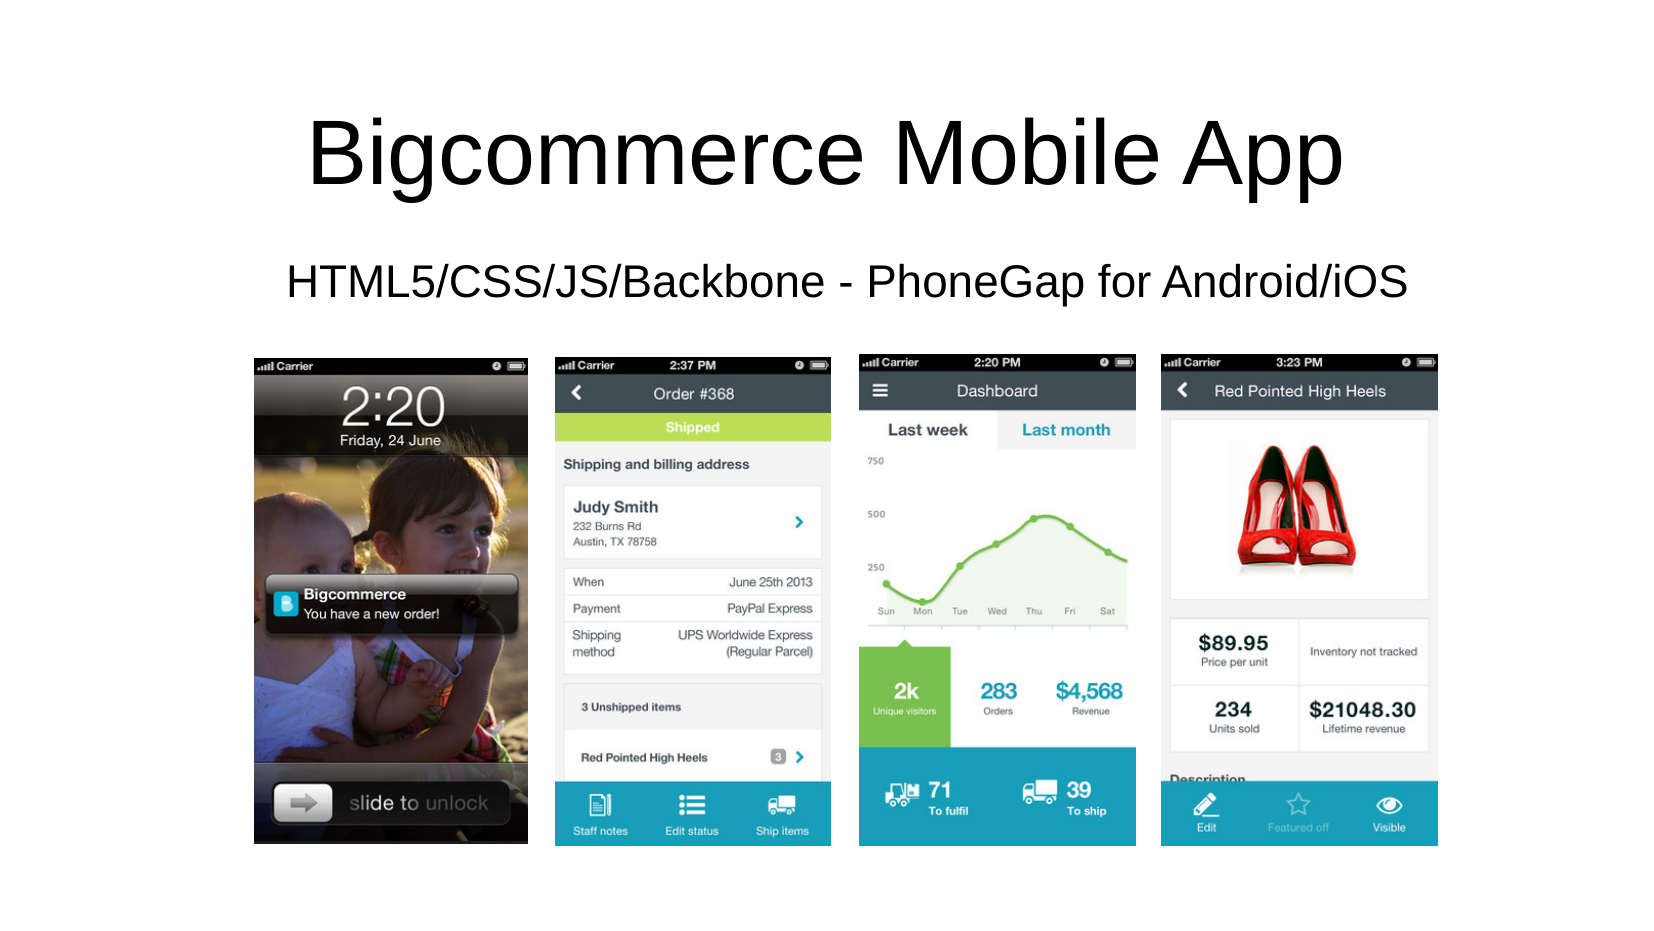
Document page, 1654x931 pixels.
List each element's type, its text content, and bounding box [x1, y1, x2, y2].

list HTML5/CSS/JS/Backbone - PhoneGap for Android/iOS [215, 256, 1654, 931]
picture [254, 358, 528, 844]
picture [555, 357, 831, 846]
picture [1161, 354, 1438, 846]
title Bigcommerce Mobile App [82, 49, 1571, 257]
picture [859, 354, 1136, 846]
